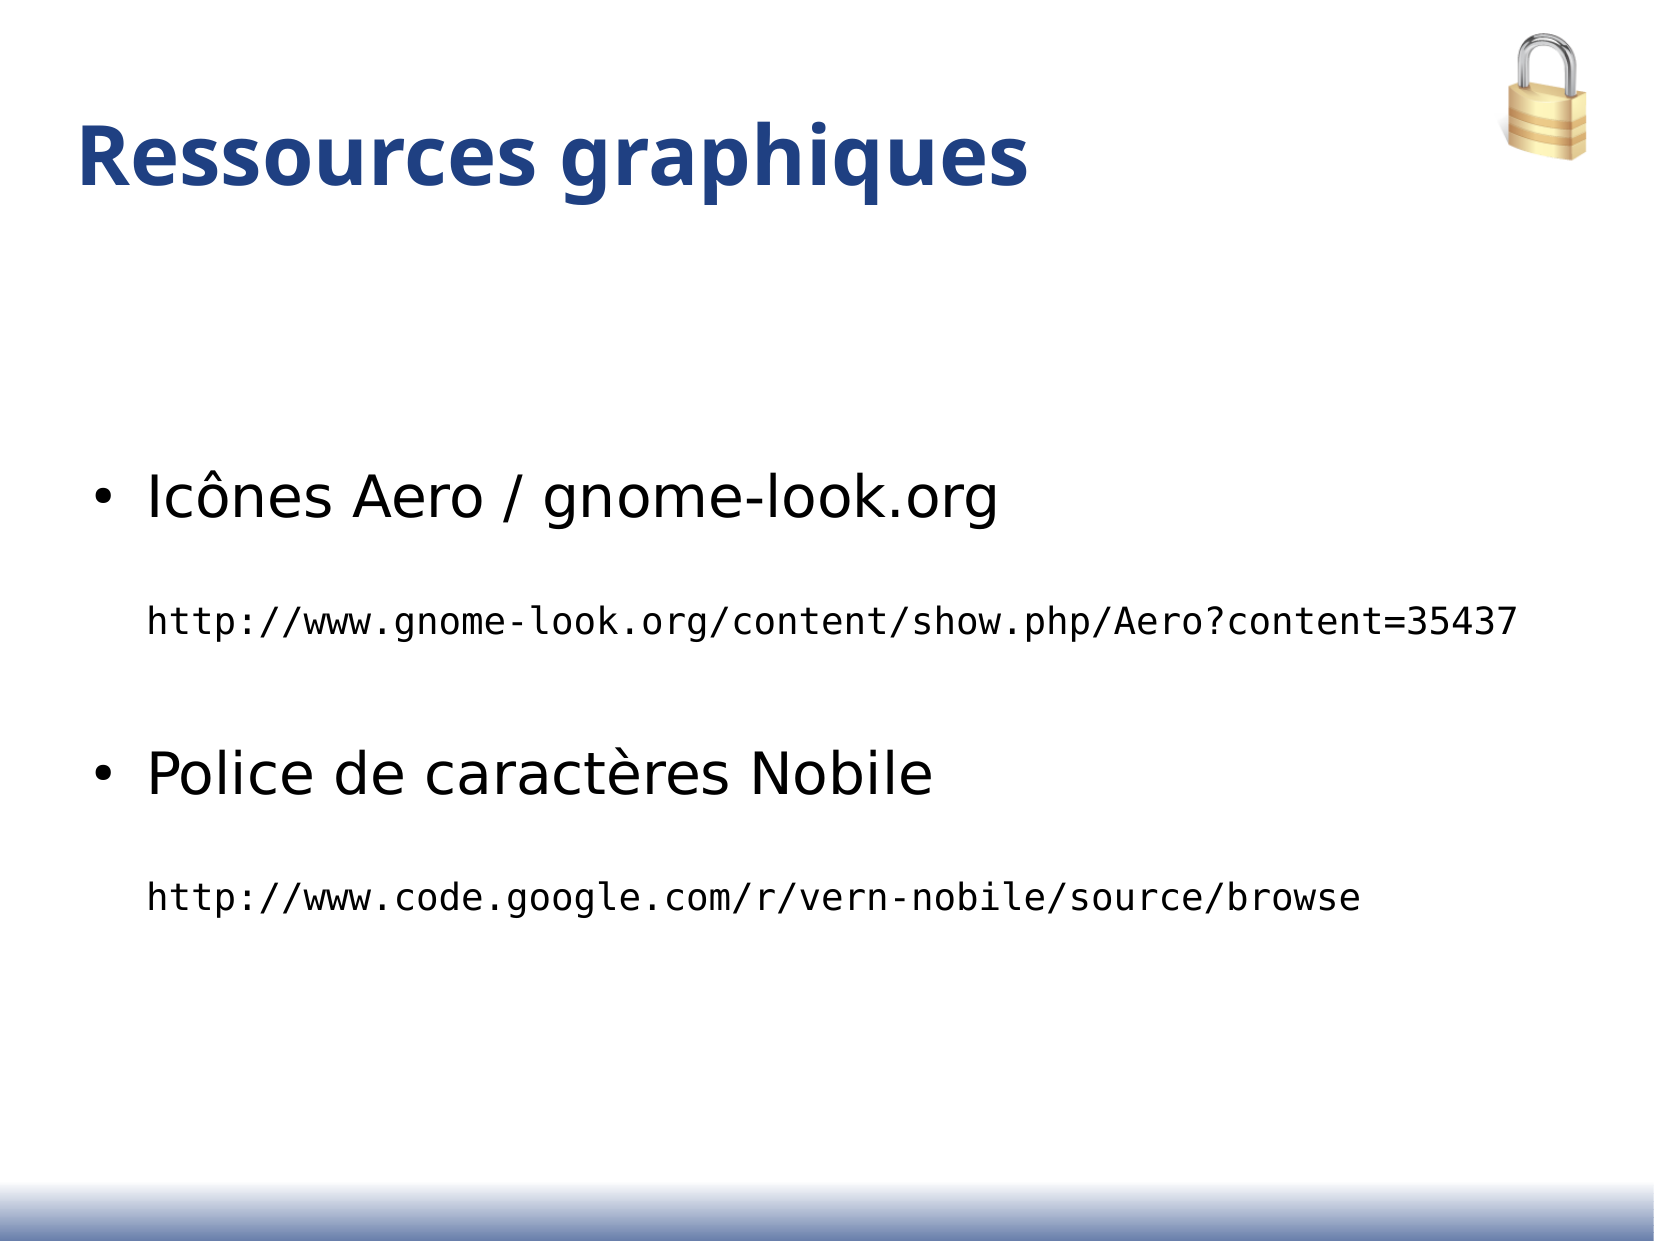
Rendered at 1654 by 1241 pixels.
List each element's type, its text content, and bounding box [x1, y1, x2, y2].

picture [1476, 29, 1613, 166]
list Icônes Aero / gnome-look.org http://www.gnome-look.org/content/show.php/Aero?content=35437 Police de caractères Nobile http://www.code.google.com/r/vern-nobile/source/browse [75, 262, 1575, 1121]
title Ressources graphiques [75, 44, 1577, 263]
